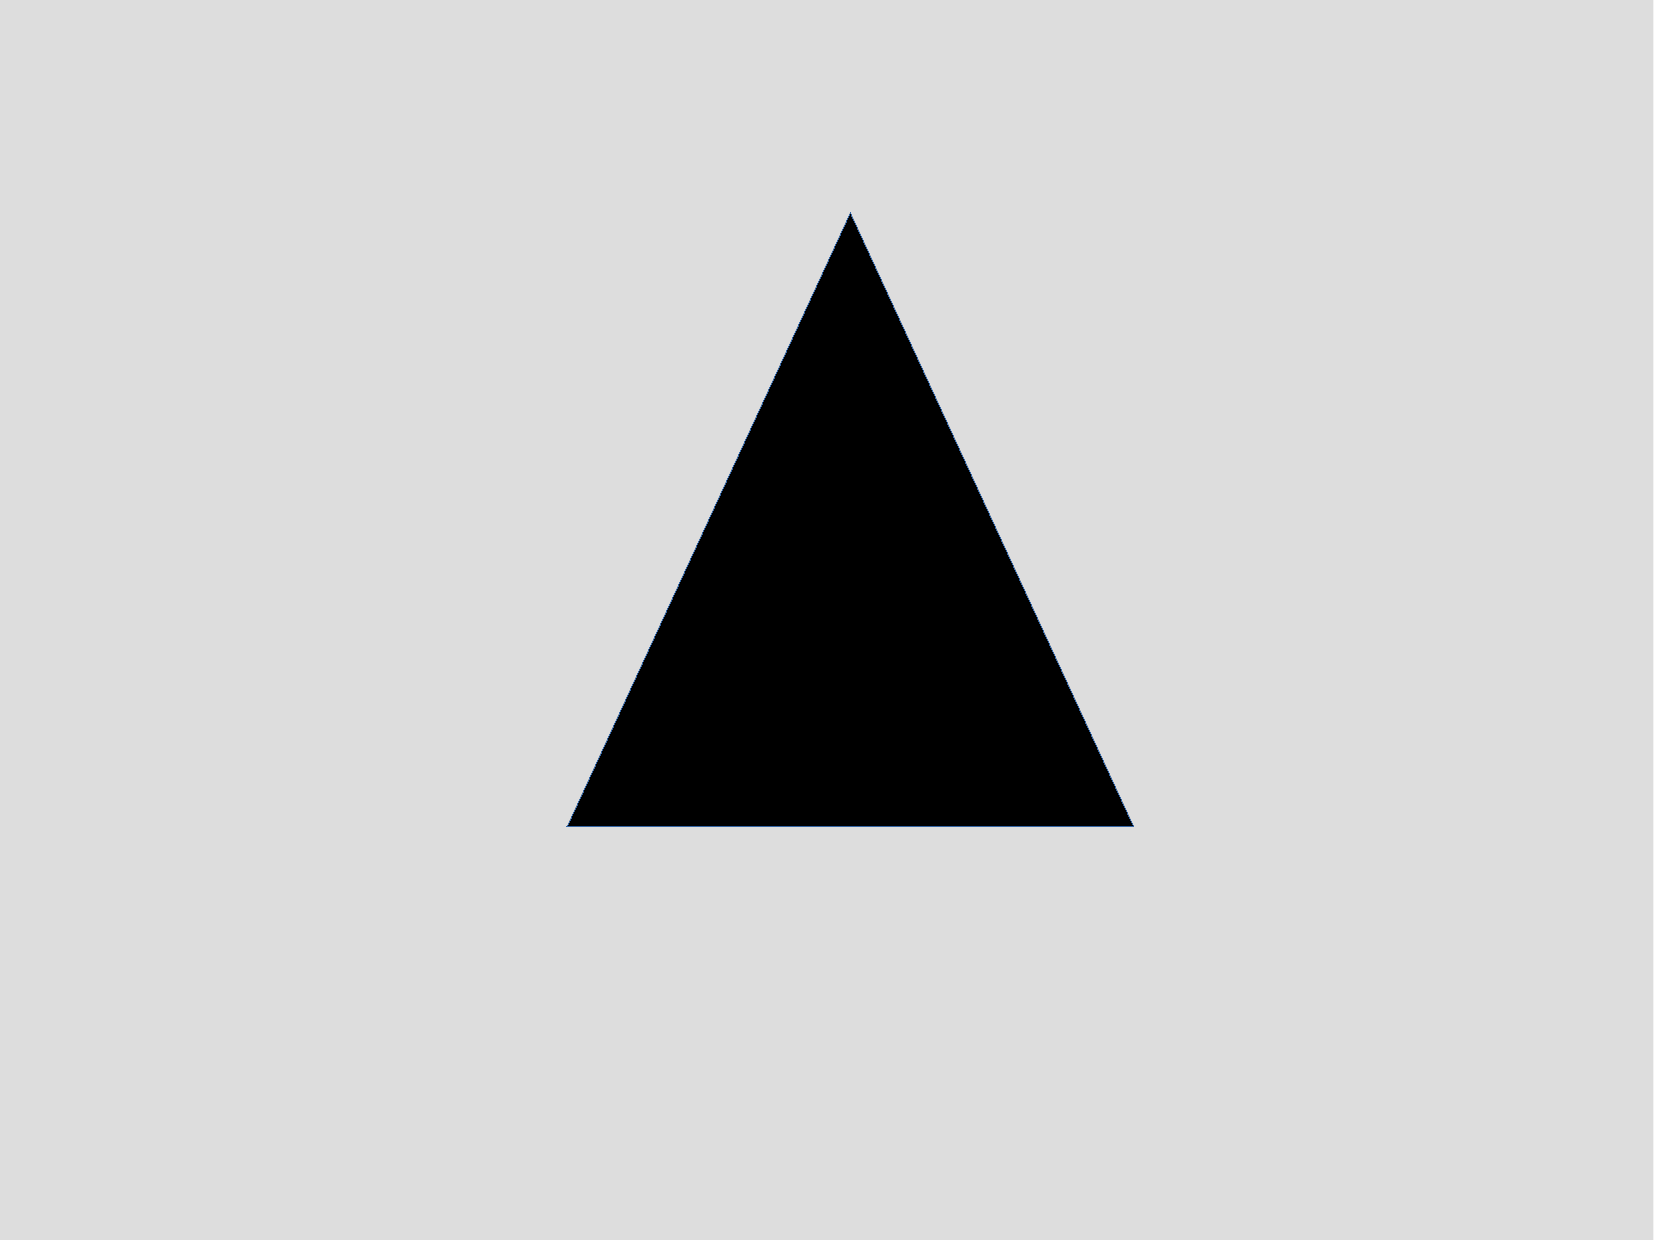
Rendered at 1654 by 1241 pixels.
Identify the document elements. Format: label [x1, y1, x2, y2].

text_box [566, 212, 1134, 827]
